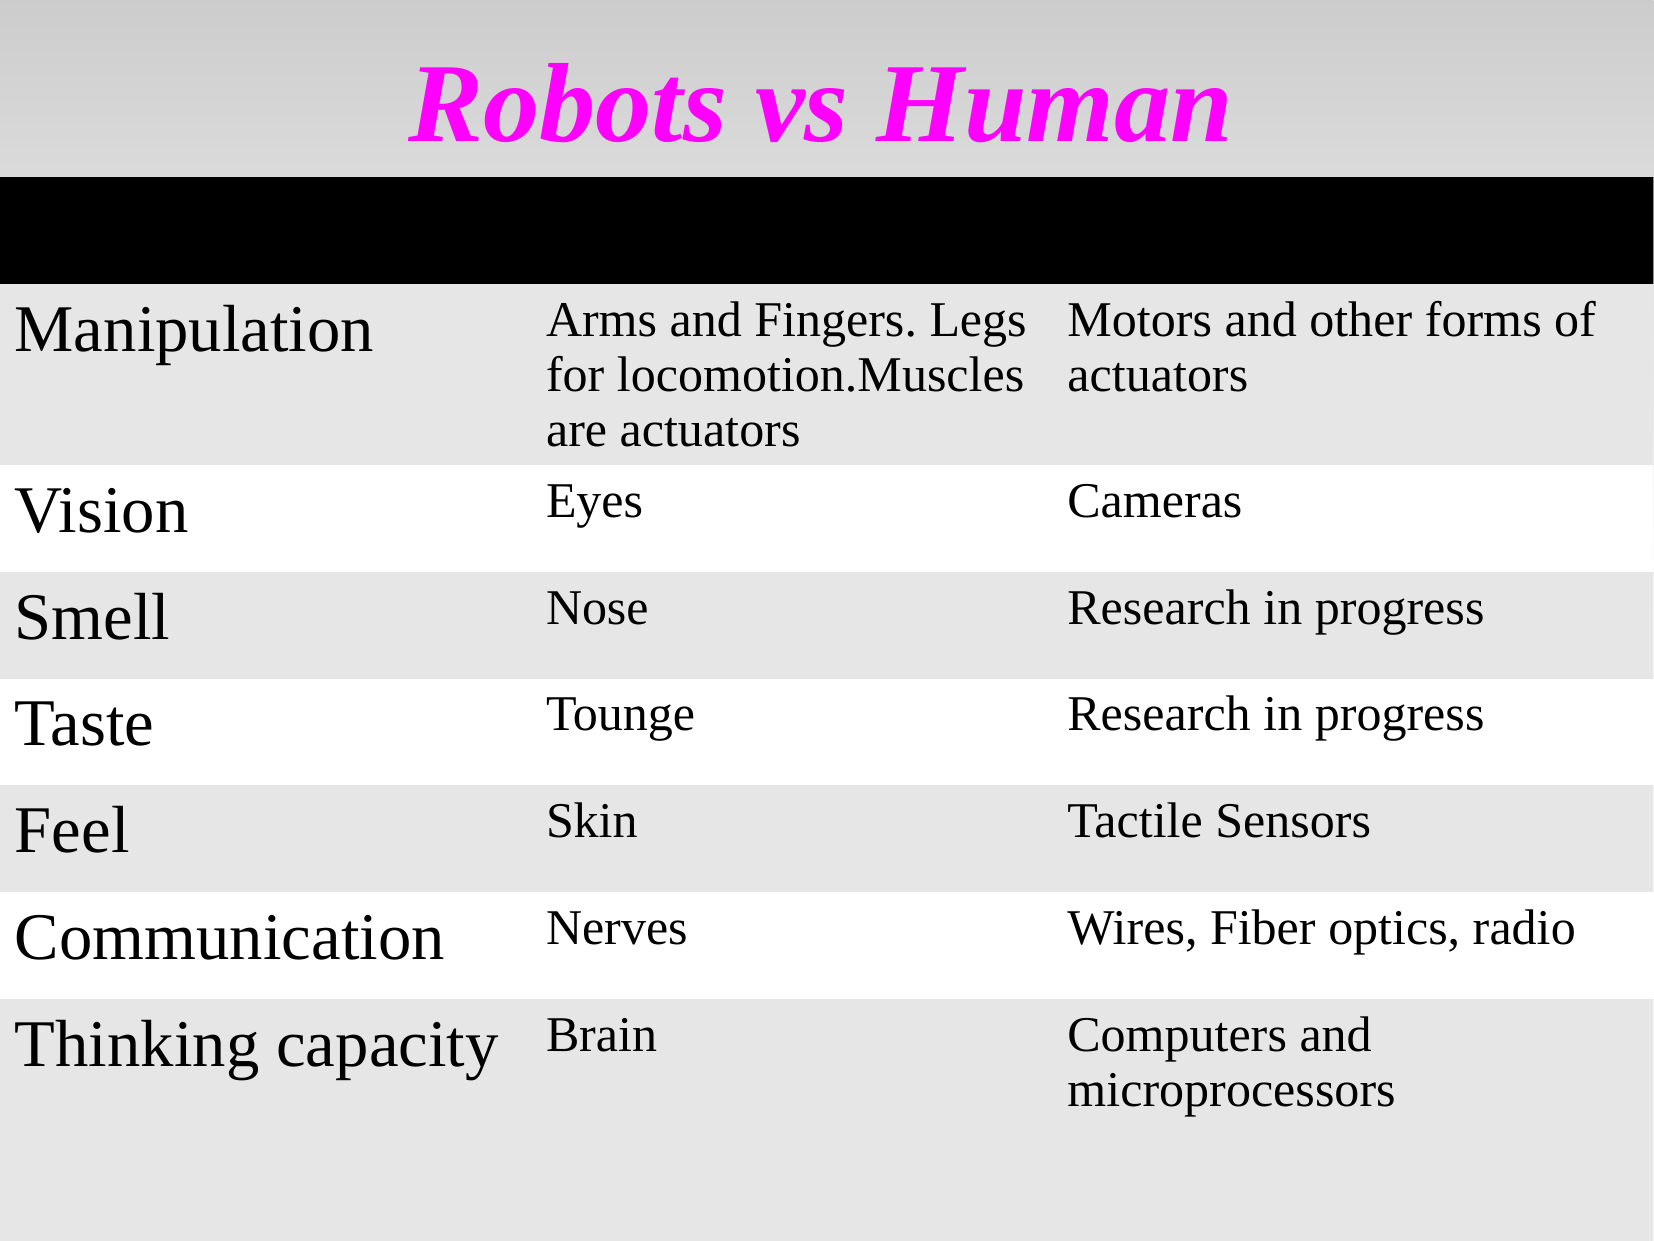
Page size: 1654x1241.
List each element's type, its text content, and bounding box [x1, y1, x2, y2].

table_cell Taste [0, 679, 531, 785]
title Robots vs Human [76, 0, 1565, 177]
table_cell Feel [0, 785, 531, 892]
table_cell Manipulation [0, 284, 531, 465]
table_cell Research in progress [1053, 572, 1654, 679]
table_cell Motors and other forms of actuators [1053, 284, 1654, 465]
table_cell Nose [531, 572, 1053, 679]
table_header Human [531, 177, 1053, 284]
table_cell Communication [0, 892, 531, 999]
table_cell Brain [531, 999, 1053, 1241]
table_cell Nerves [531, 892, 1053, 999]
table_cell Eyes [531, 465, 1053, 572]
table_cell Tounge [531, 679, 1053, 785]
table_cell Skin [531, 785, 1053, 892]
table_header Feature [0, 177, 531, 284]
table_cell Tactile Sensors [1053, 785, 1654, 892]
table_cell Arms and Fingers. Legs for locomotion.Muscles are actuators [531, 284, 1053, 465]
table_cell Vision [0, 465, 531, 572]
table_cell Wires, Fiber optics, radio [1053, 892, 1654, 999]
table_cell Cameras [1053, 465, 1654, 572]
table_cell Thinking capacity [0, 999, 531, 1241]
table_cell Smell [0, 572, 531, 679]
table_header Robot [1053, 177, 1654, 284]
table_cell Computers and microprocessors [1053, 999, 1654, 1241]
table_cell Research in progress [1053, 679, 1654, 785]
